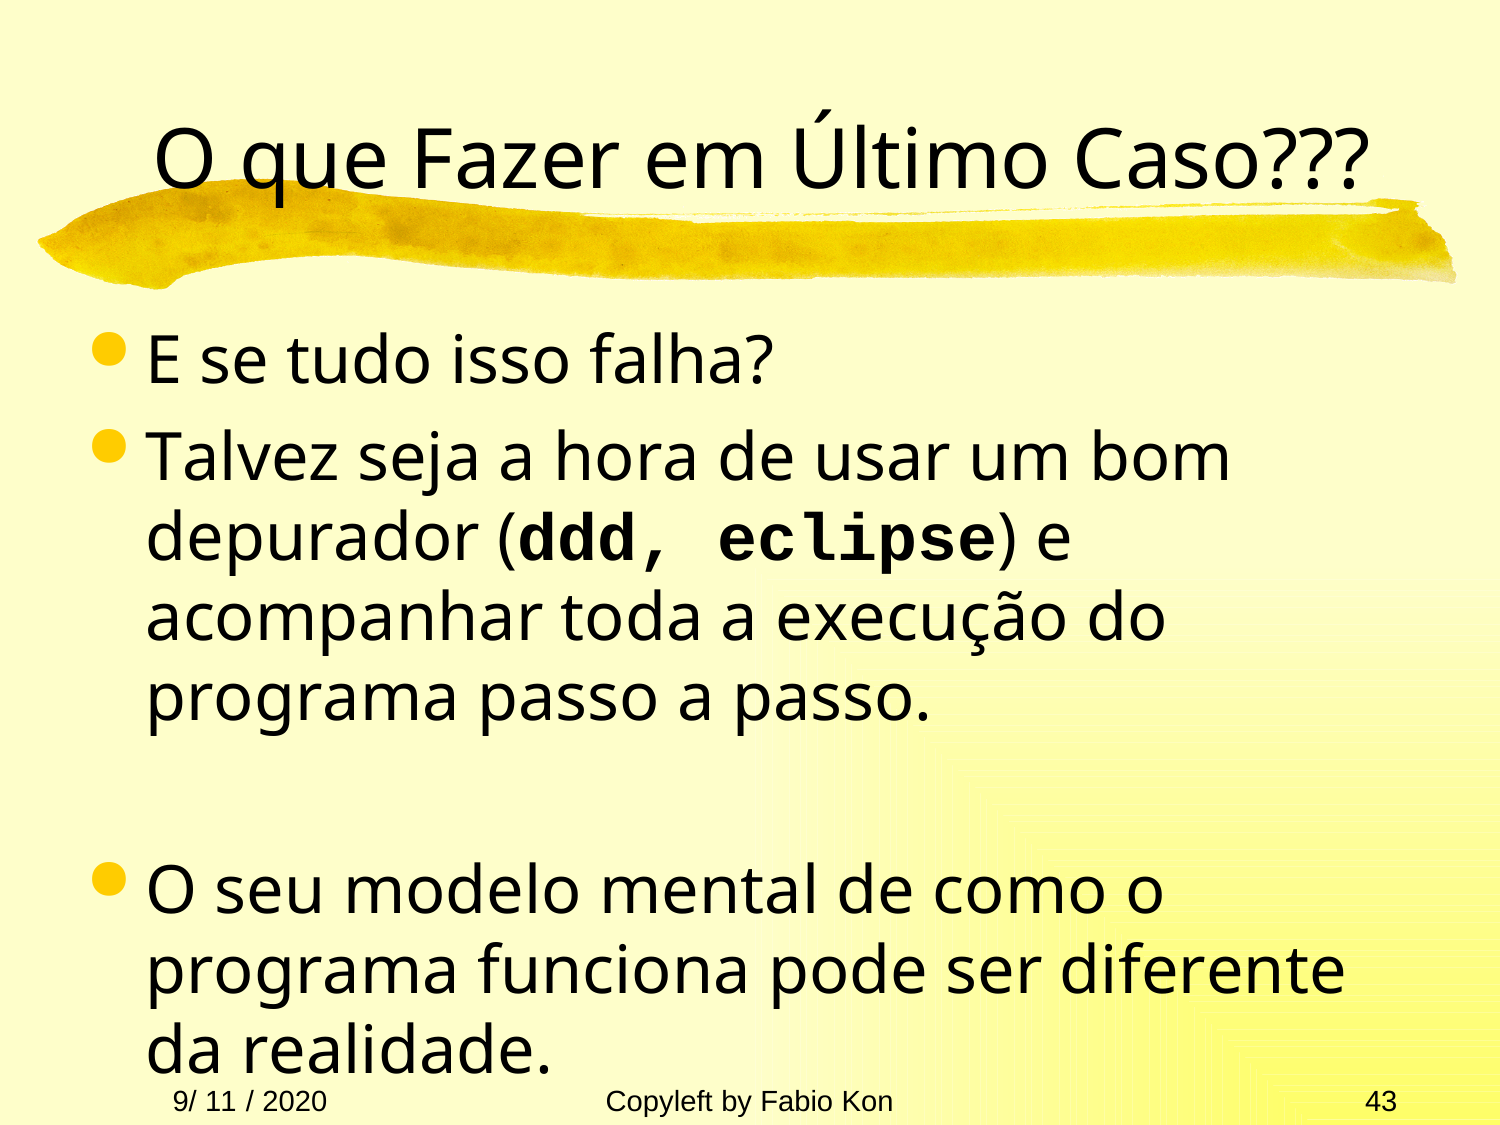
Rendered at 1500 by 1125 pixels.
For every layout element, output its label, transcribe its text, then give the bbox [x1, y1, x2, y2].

title O que Fazer em Último Caso??? [125, 0, 1401, 213]
picture [24, 174, 1463, 297]
list E se tudo isso falha? Talvez seja a hora de usar um bom depurador (ddd, eclipse) e acompanhar toda a execução do programa passo a passo. O seu modelo mental de como o programa funciona pode ser diferente da realidade. [74, 309, 1417, 1095]
